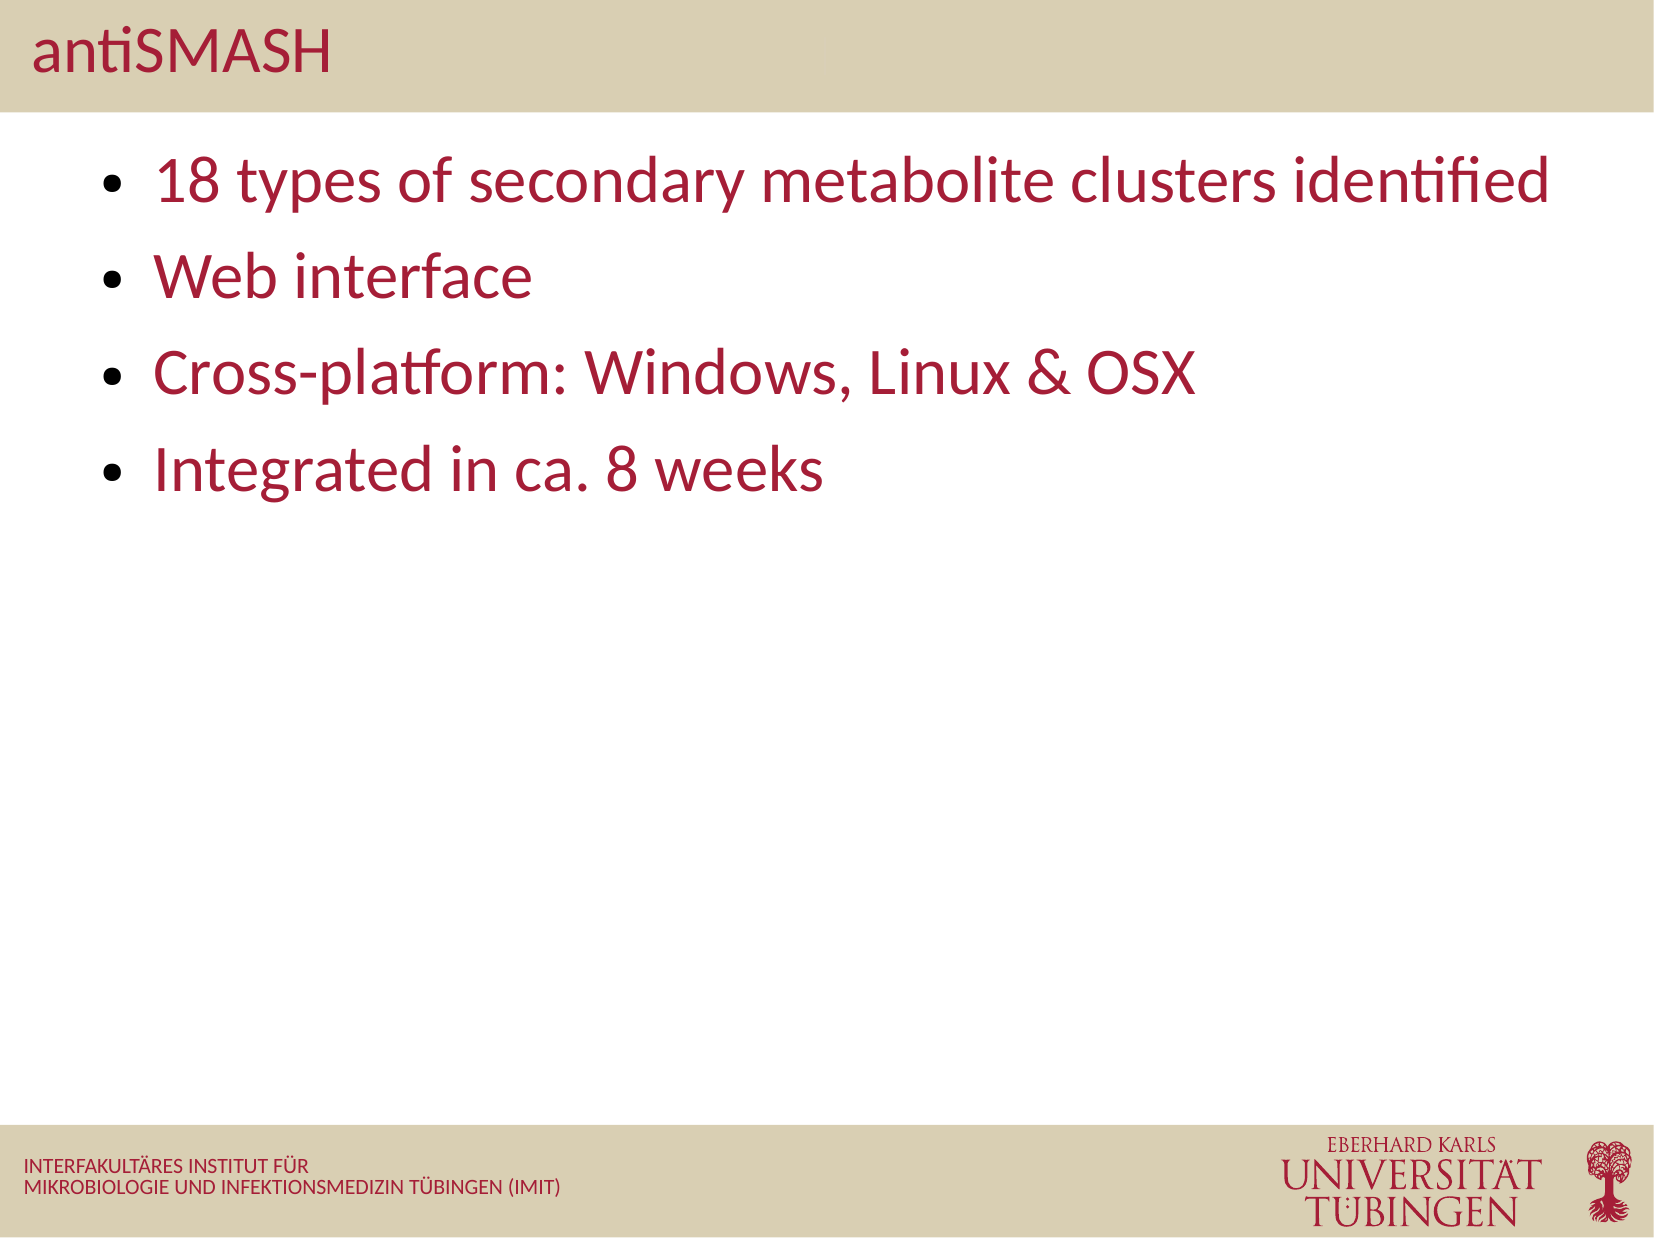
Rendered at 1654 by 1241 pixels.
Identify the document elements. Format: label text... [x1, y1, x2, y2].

list 18 types of secondary metabolite clusters identified Web interface Cross-platform: Windows, Linux & OSX Integrated in ca. 8 weeks [82, 152, 1571, 872]
title antiSMASH [31, 0, 1374, 113]
